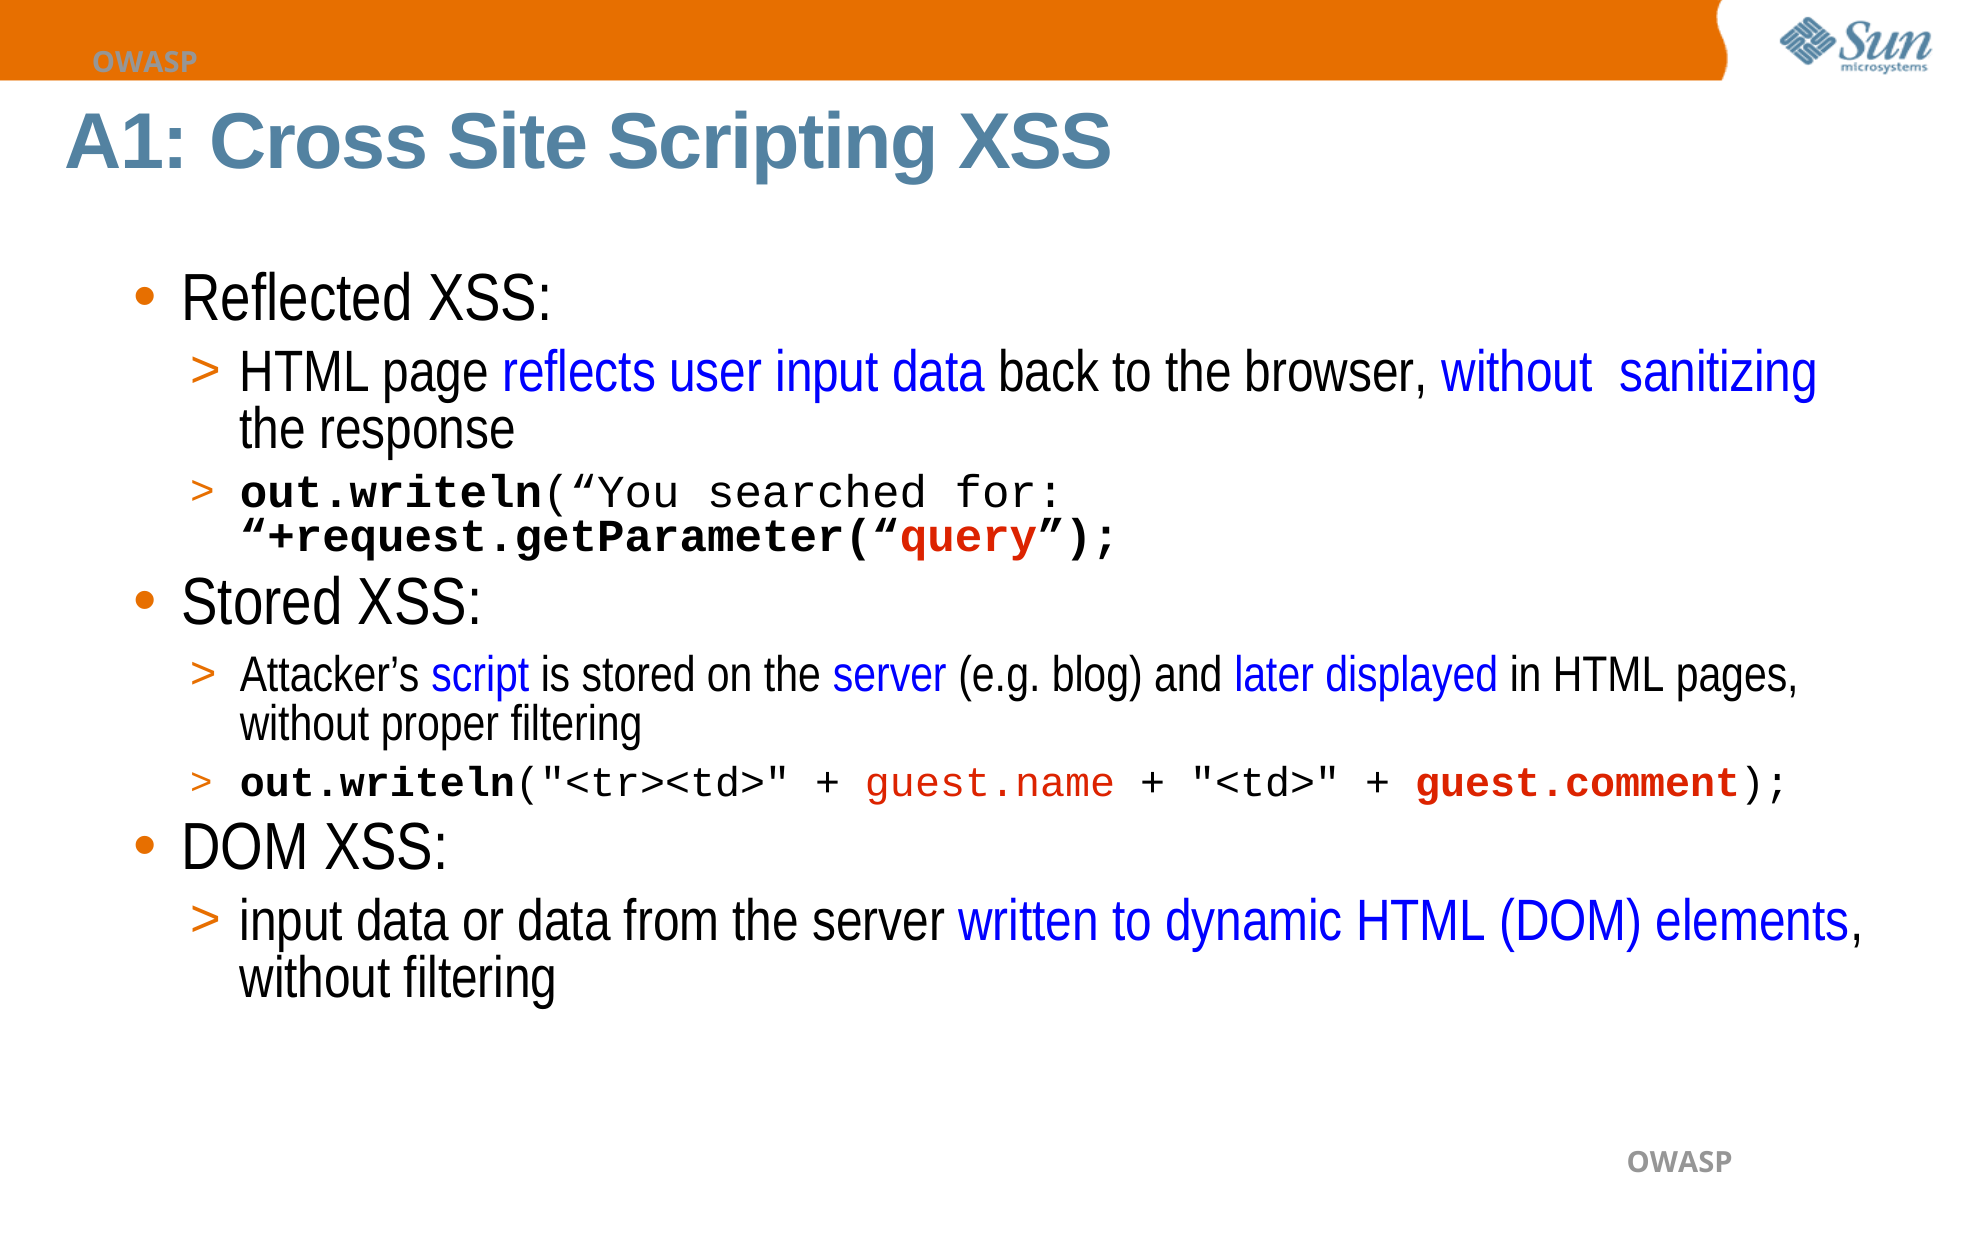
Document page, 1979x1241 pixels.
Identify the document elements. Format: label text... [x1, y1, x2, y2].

title A1: Cross Site Scripting XSS [49, 73, 1880, 217]
list Reflected XSS: HTML page reflects user input data back to the browser, without sanitizing the response out.writeln(“You searched for: “+request.getParameter(“query”); Stored XSS: Attacker’s script is stored on the server (e.g. blog) and later displayed in HTML pages, without proper filtering out.writeln("<tr><td>" + guest.name + "<td>" + guest.comment); DOM XSS: input data or data from the server written to dynamic HTML (DOM) elements, without filtering [98, 260, 1880, 1116]
picture [0, 0, 1979, 83]
